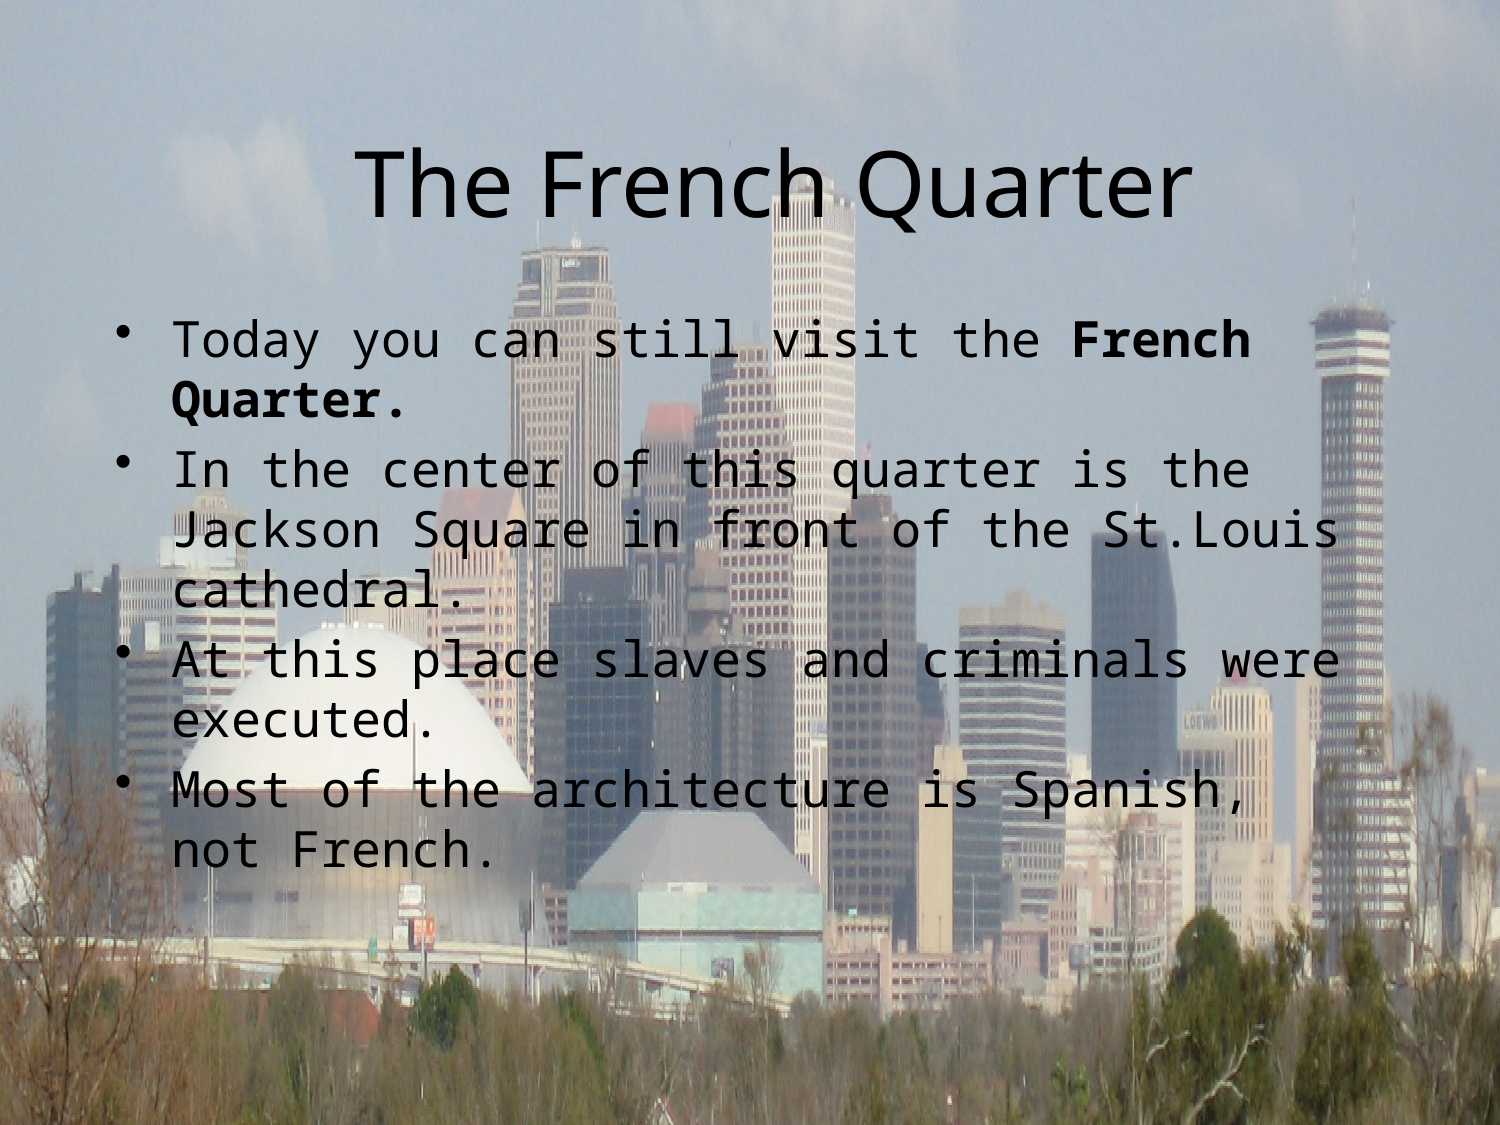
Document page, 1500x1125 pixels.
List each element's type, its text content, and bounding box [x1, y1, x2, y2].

picture [0, 0, 1500, 1125]
list Today you can still visit the French Quarter. In the center of this quarter is the Jackson Square in front of the St.Louis cathedral. At this place slaves and criminals were executed. Most of the architecture is Spanish, not French. [99, 299, 1375, 925]
title The French Quarter [137, 87, 1413, 275]
